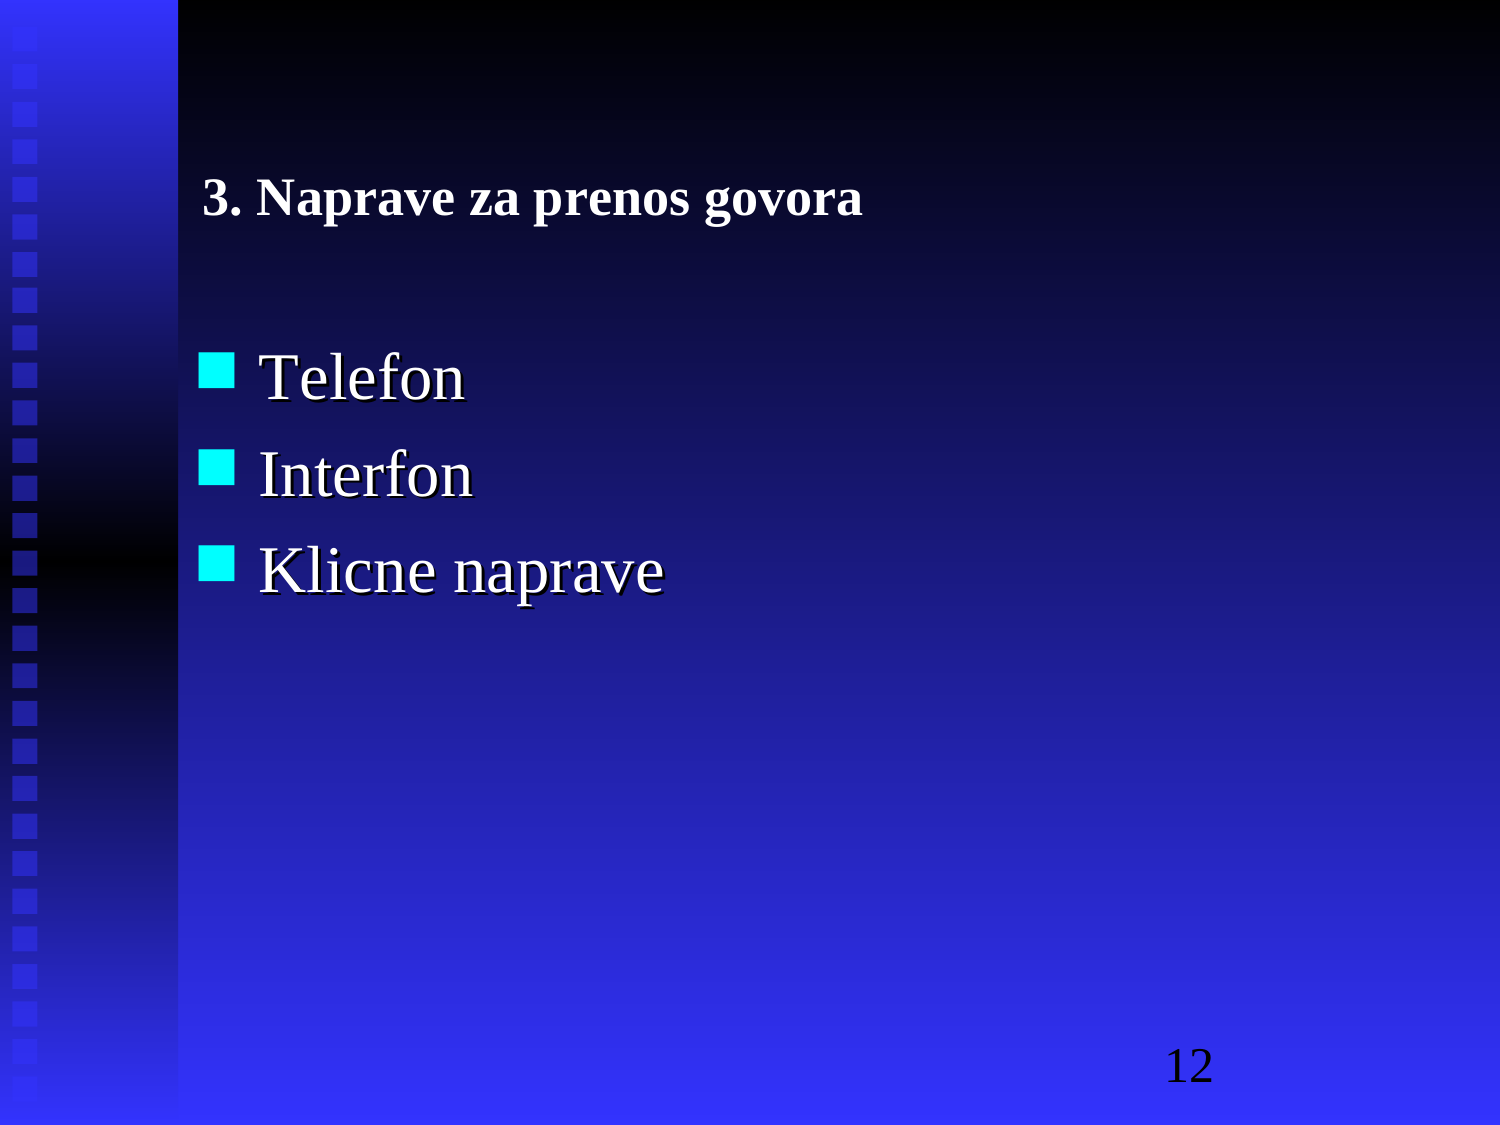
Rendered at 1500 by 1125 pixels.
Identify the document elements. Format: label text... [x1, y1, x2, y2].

title 3. Naprave za prenos govora [187, 99, 1463, 288]
list Telefon Interfon Klicne naprave [187, 324, 1463, 1001]
